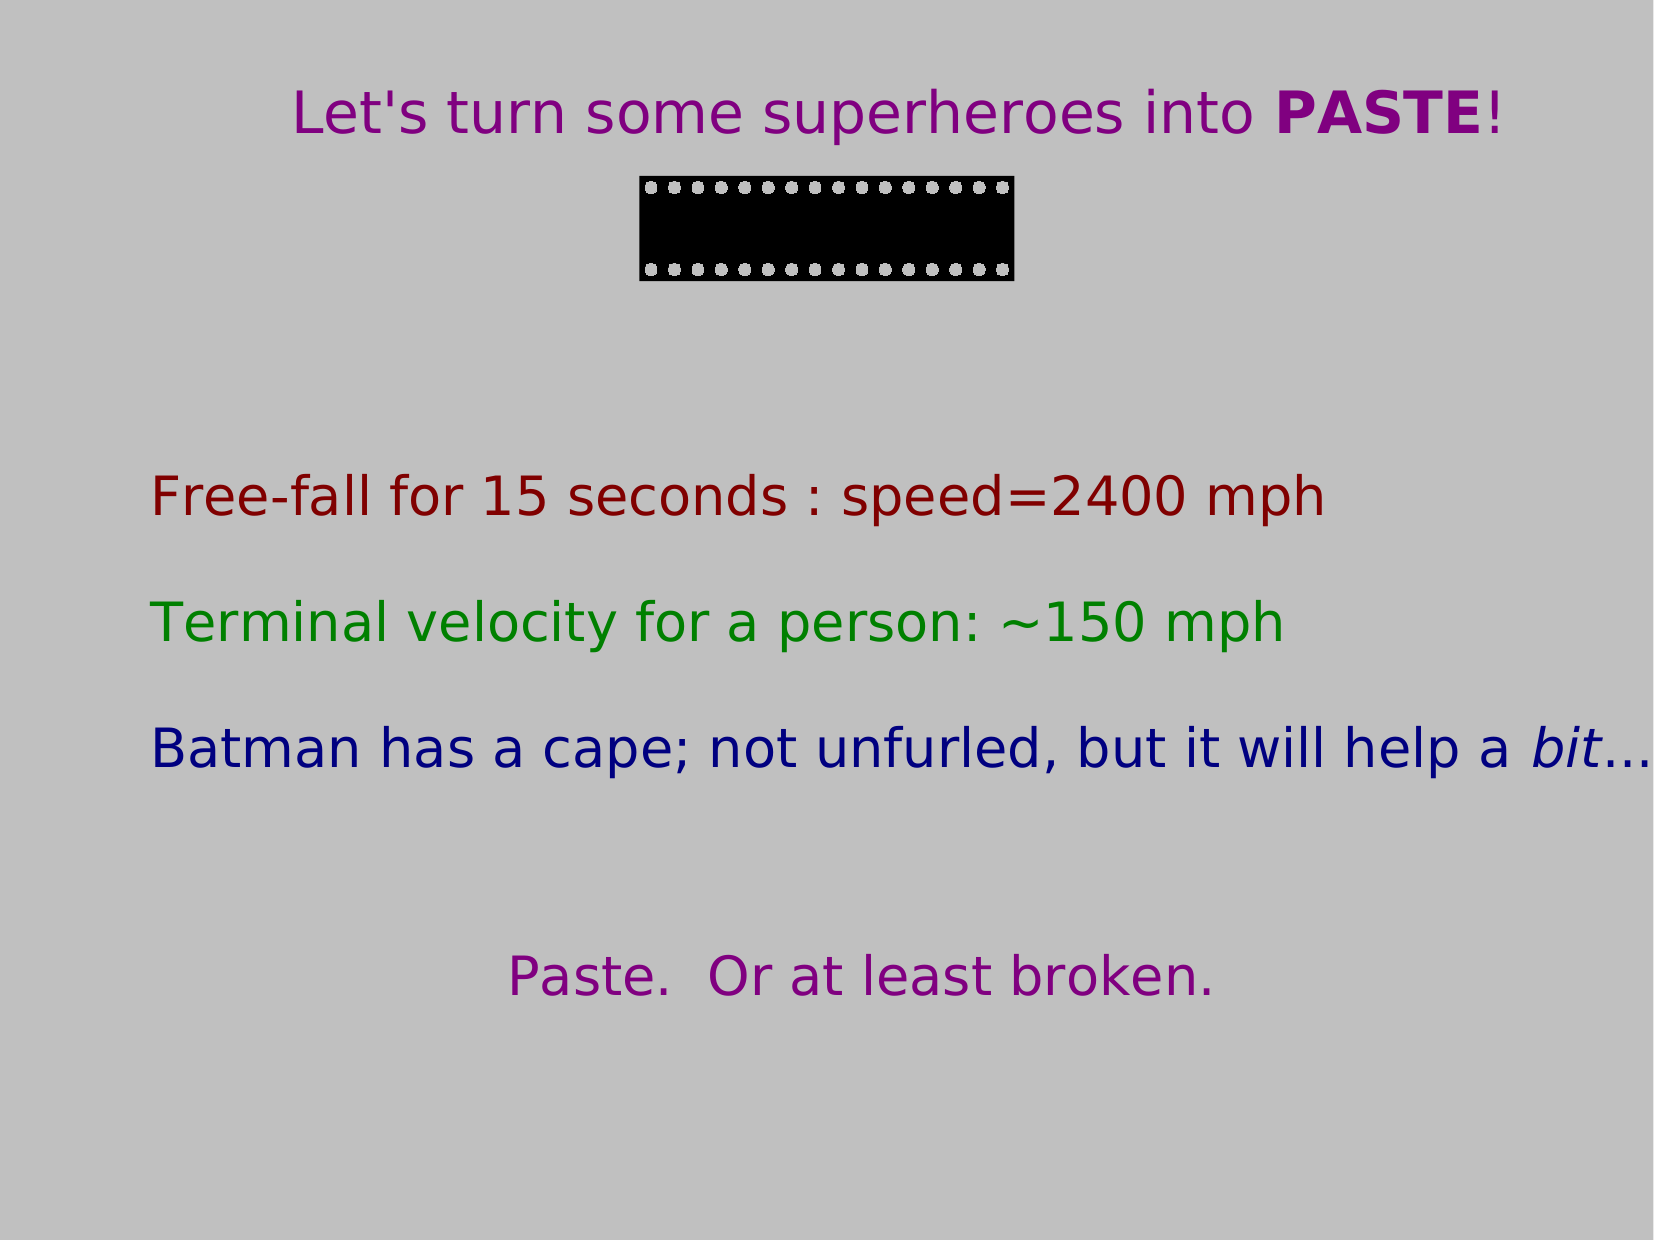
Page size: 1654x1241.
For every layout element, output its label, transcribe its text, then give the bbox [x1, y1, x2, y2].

text_box [639, 175, 1015, 282]
text_box Paste. Or at least broken. [492, 937, 1161, 1016]
text_box Let's turn some superheroes into PASTE! [276, 72, 1401, 155]
text_box Free-fall for 15 seconds : speed=2400 mph Terminal velocity for a person: ~150 mph Batman has a cape; not unfurled, but it will help a bit... [135, 457, 1519, 788]
